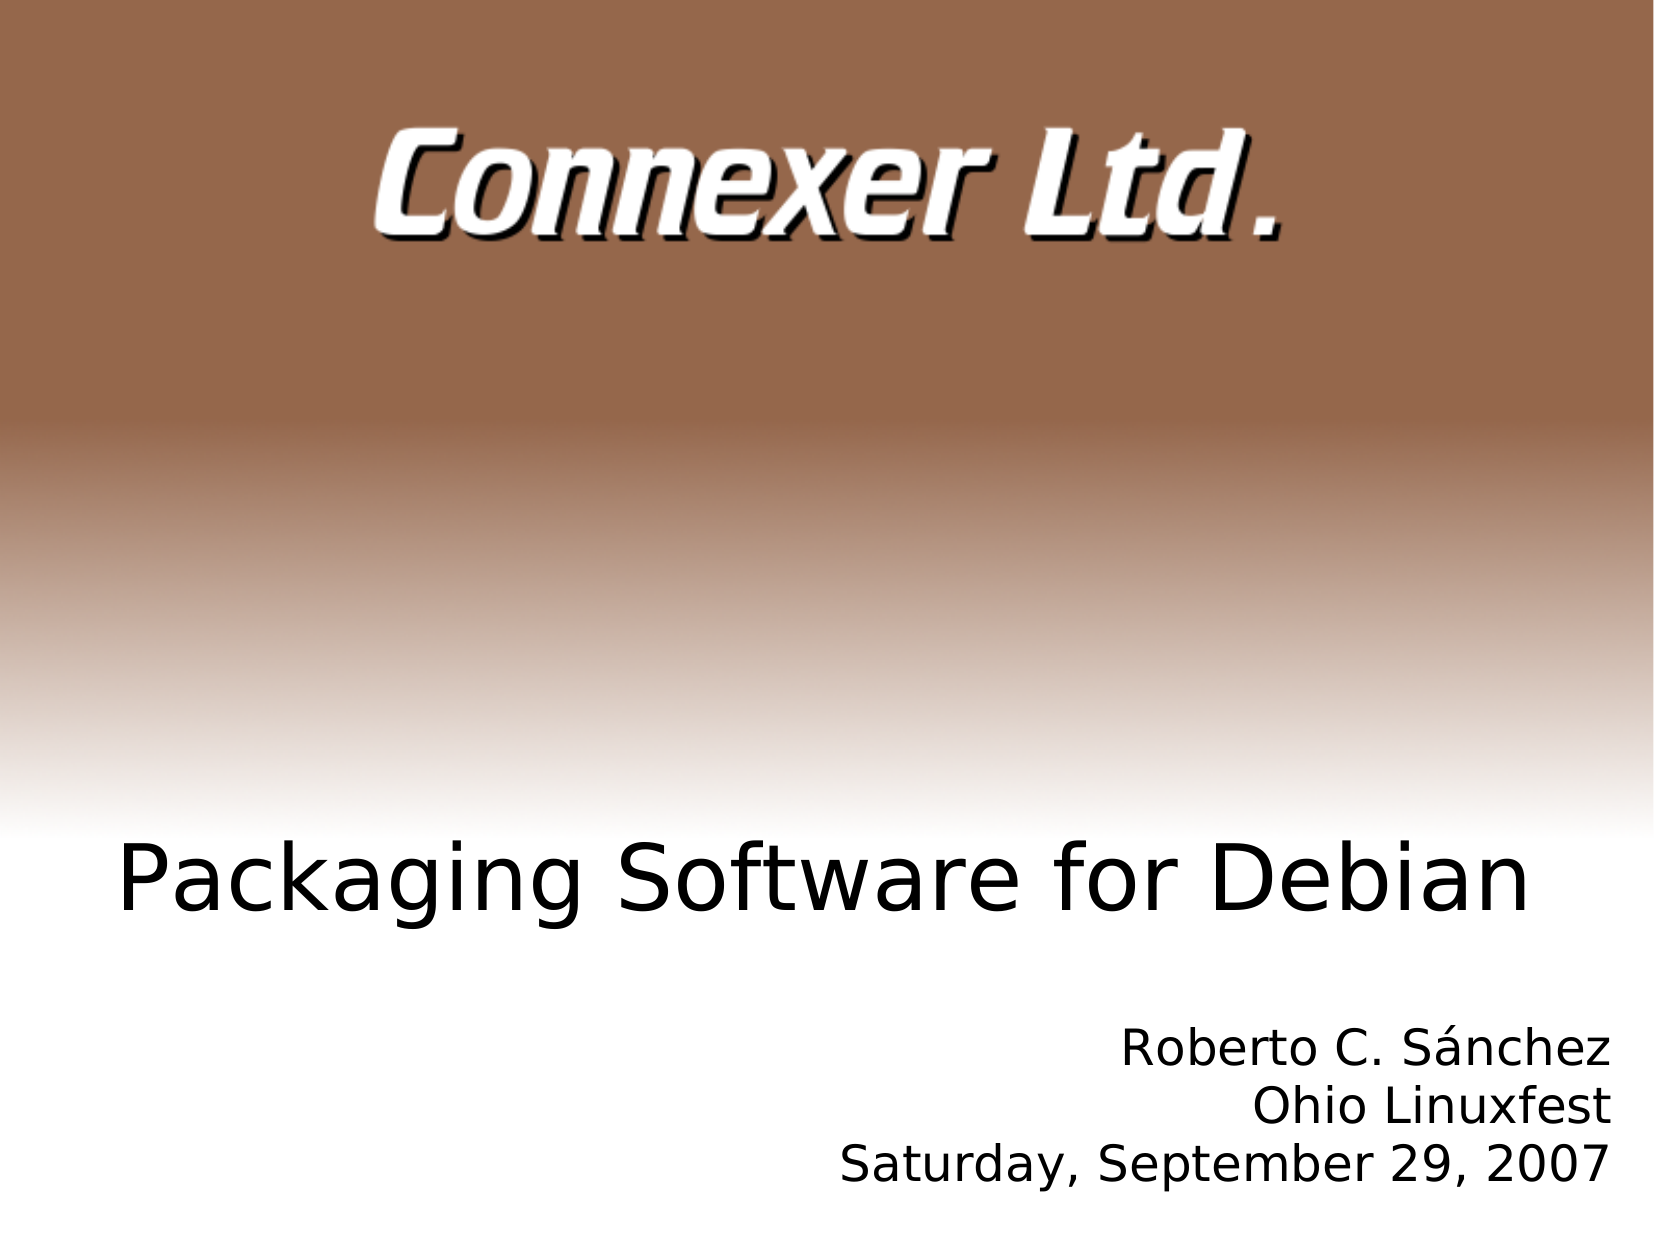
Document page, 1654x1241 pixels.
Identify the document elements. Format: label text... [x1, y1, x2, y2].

title Packaging Software for Debian [37, 775, 1613, 983]
subtitle Roberto C. Sánchez Ohio Linuxfest Saturday, September 29, 2007 [825, 1012, 1613, 1201]
picture [0, 0, 1654, 1241]
